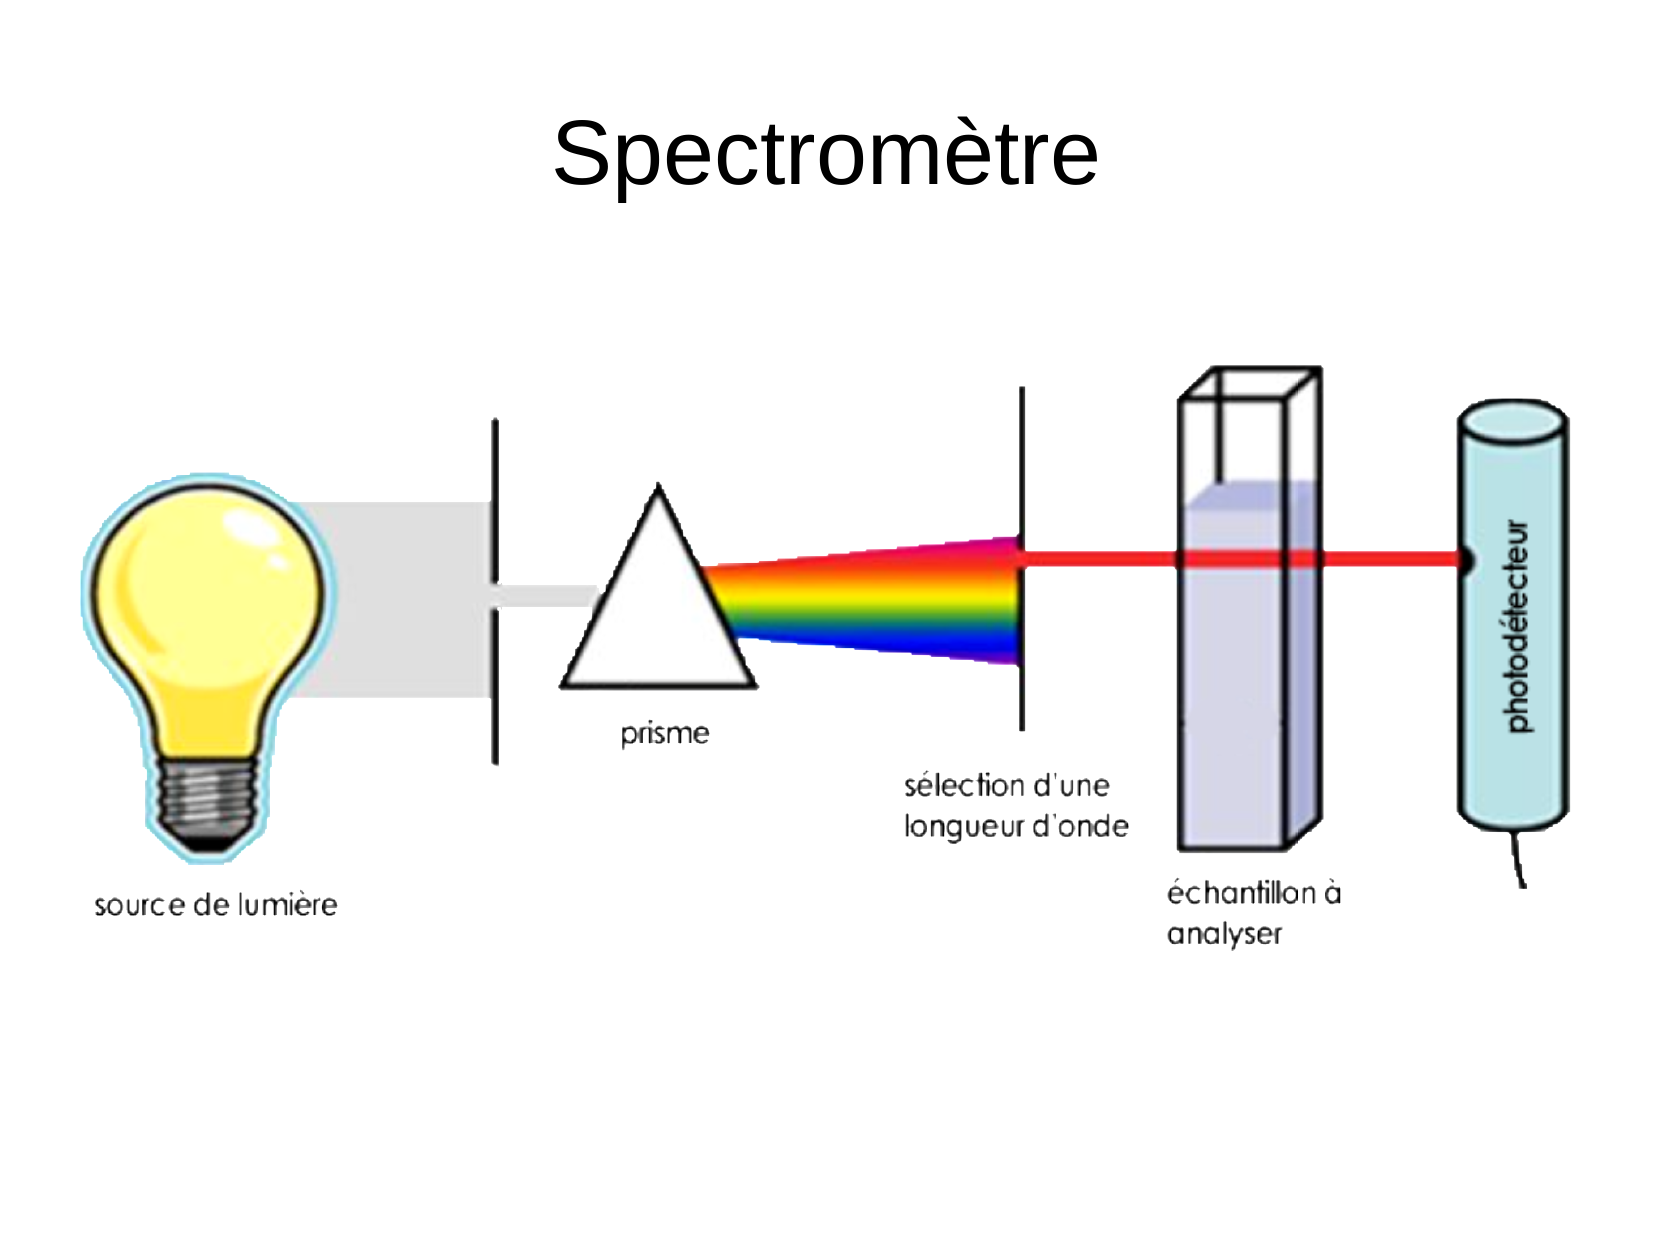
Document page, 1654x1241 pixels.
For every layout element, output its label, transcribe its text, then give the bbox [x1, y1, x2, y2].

picture [65, 348, 1583, 961]
title Spectromètre [82, 49, 1571, 257]
